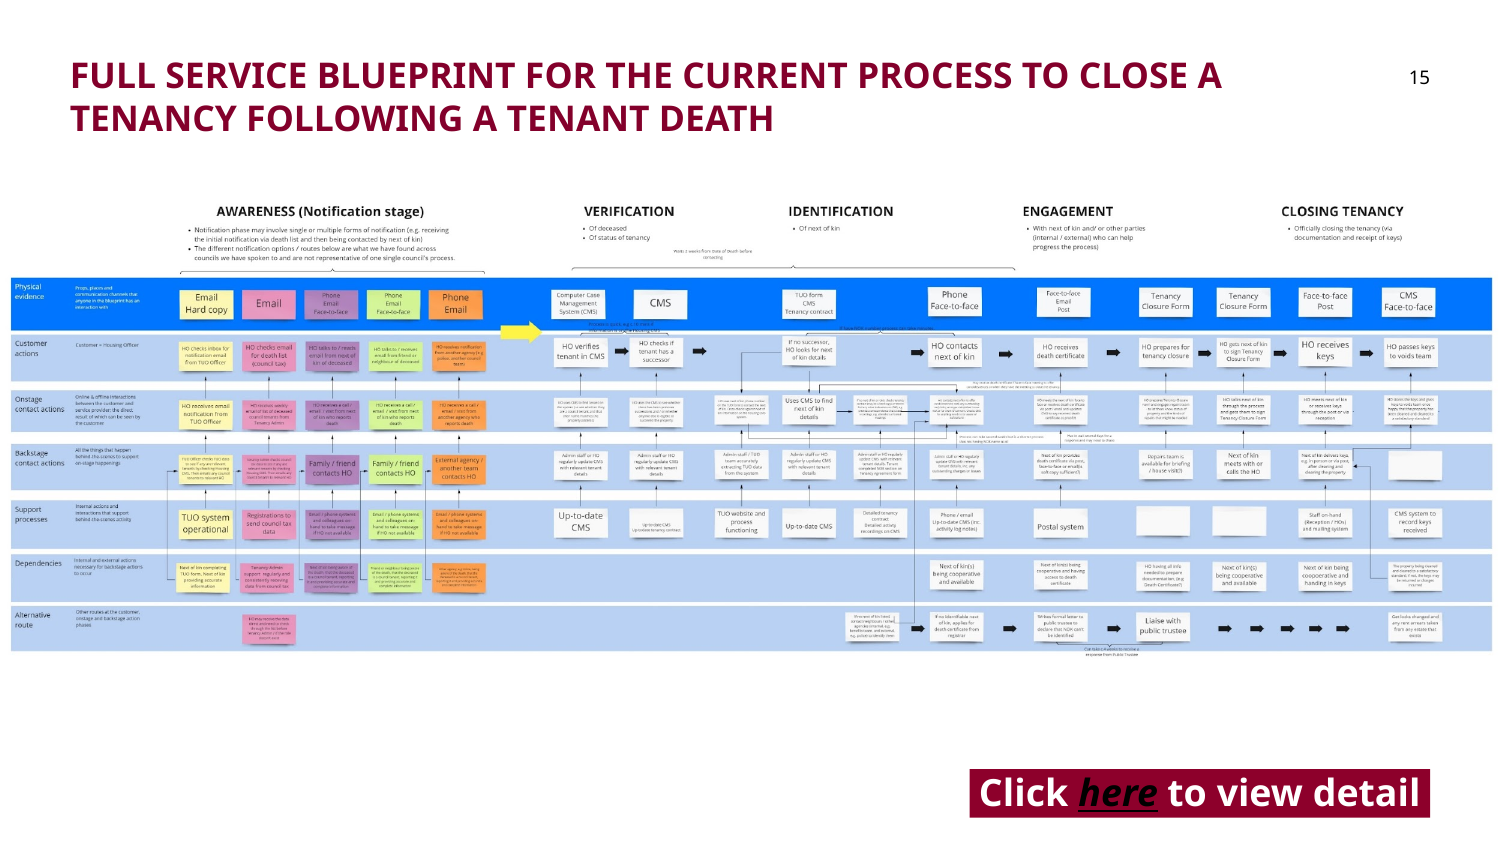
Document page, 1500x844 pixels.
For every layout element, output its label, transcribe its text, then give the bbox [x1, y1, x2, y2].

title FULL SERVICE BLUEPRINT FOR THE CURRENT PROCESS TO CLOSE A TENANCY FOLLOWING A TENANT DEATH [69, 53, 1357, 161]
slide_number <number> [1388, 65, 1431, 111]
picture [0, 184, 1500, 660]
text_box Click here to view detail [969, 769, 1431, 818]
